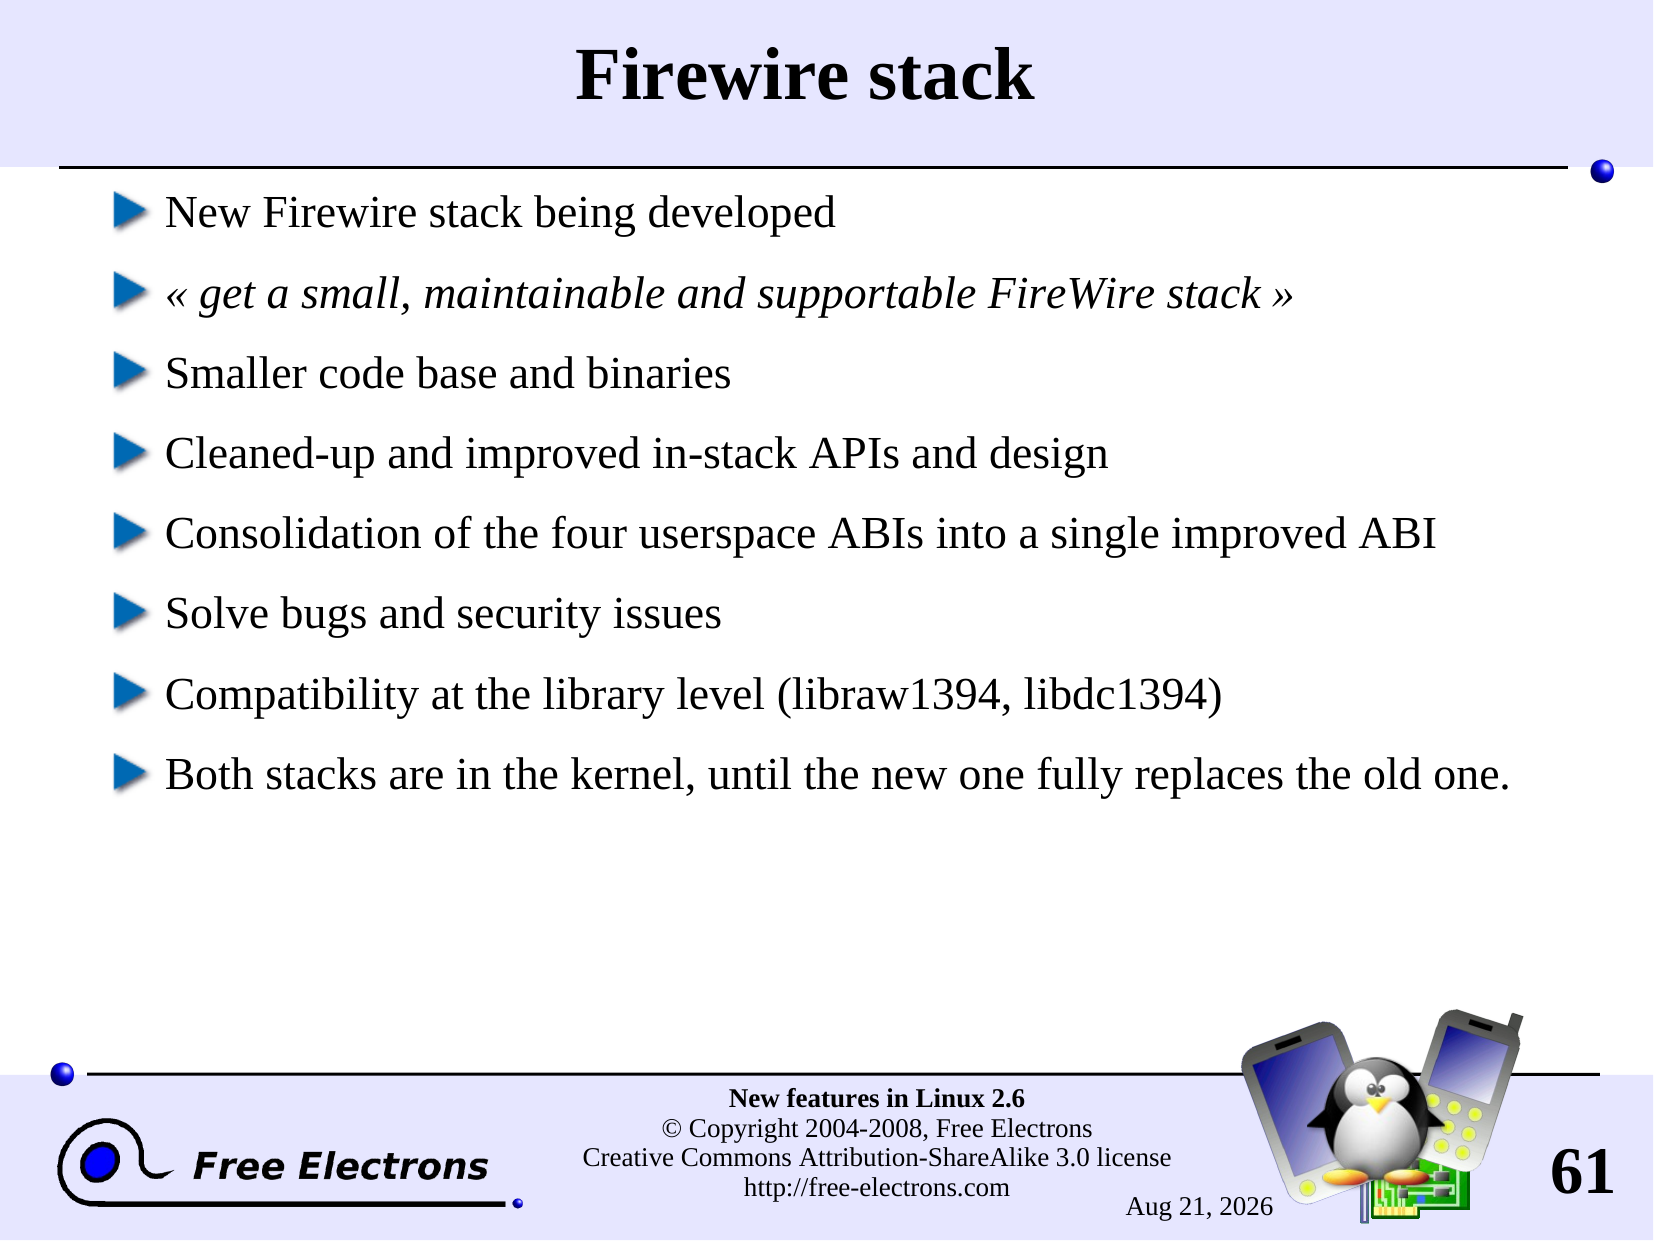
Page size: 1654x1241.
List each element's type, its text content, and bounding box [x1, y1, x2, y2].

picture [50, 1107, 527, 1216]
list New Firewire stack being developed « get a small, maintainable and supportable FireWire stack » Smaller code base and binaries Cleaned-up and improved in-stack APIs and design Consolidation of the four userspace ABIs into a single improved ABI Solve bugs and security issues Compatibility at the library level (libraw1394, libdc1394) Both stacks are in the kernel, until the new one fully replaces the old one. [93, 187, 1538, 1037]
title Firewire stack [60, 25, 1551, 124]
picture [1225, 1037, 1531, 1241]
